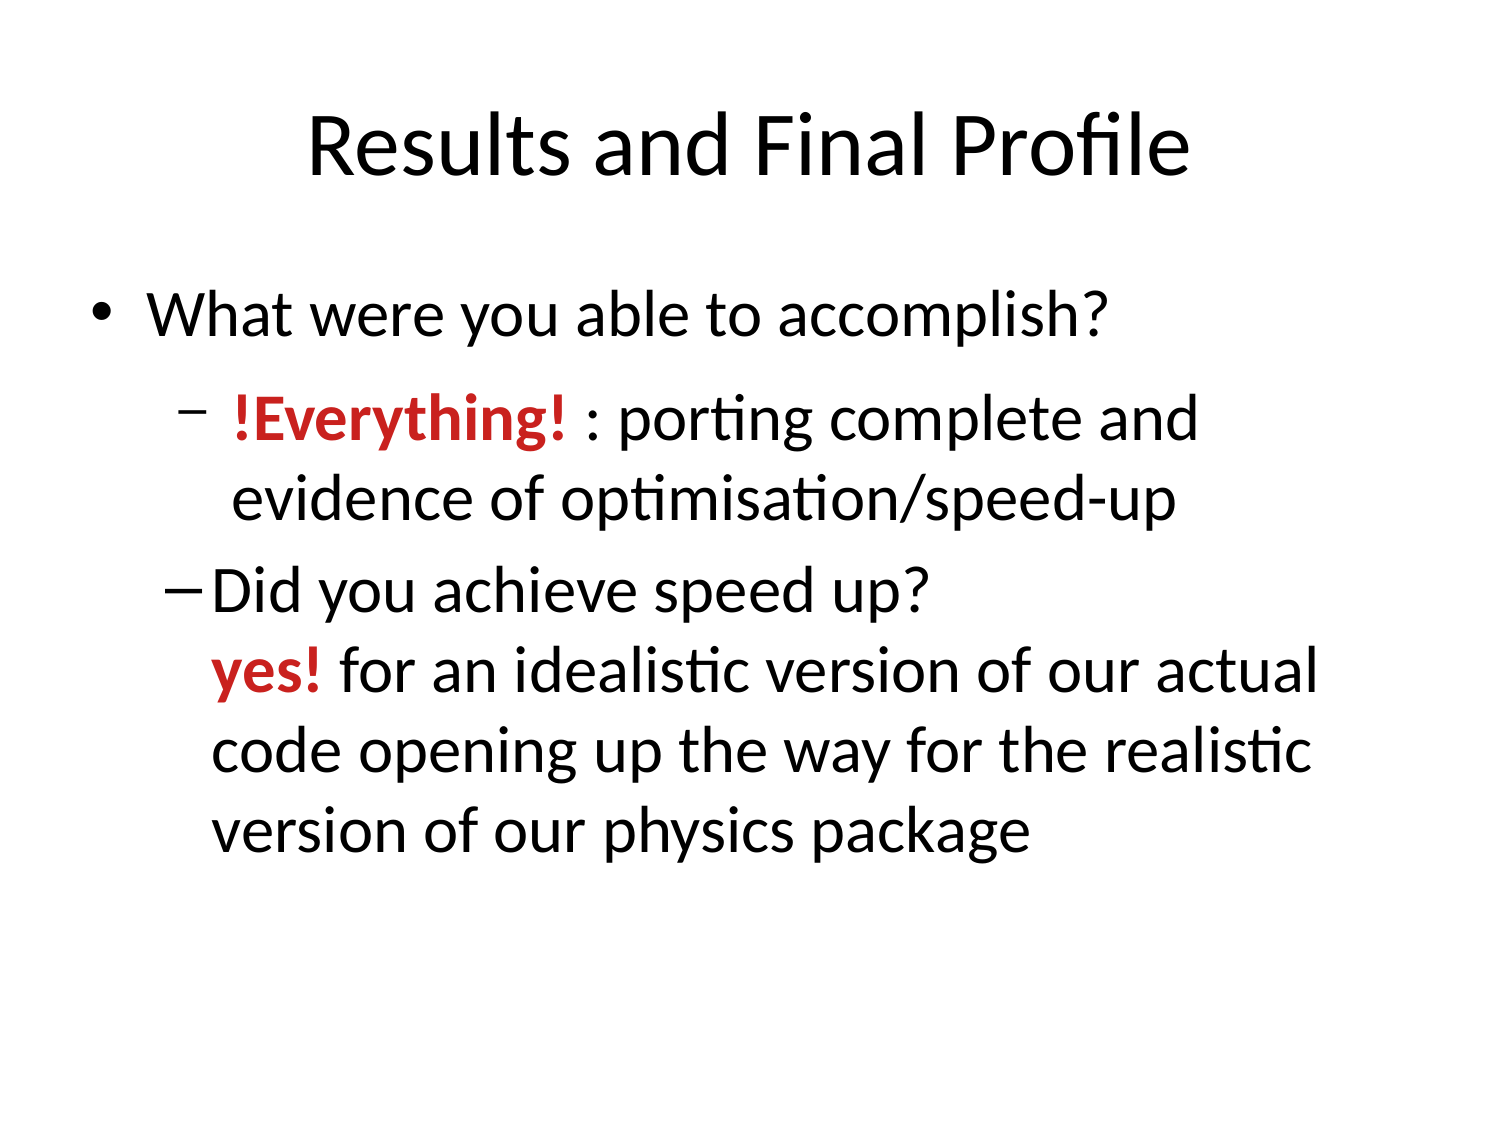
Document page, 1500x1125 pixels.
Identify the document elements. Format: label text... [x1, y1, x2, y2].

title Results and Final Profile [75, 45, 1425, 233]
list What were you able to accomplish? !Everything! : porting complete and evidence of optimisation/speed-up Did you achieve speed up? yes! for an idealistic version of our actual code opening up the way for the realistic version of our physics package [75, 262, 1425, 1005]
